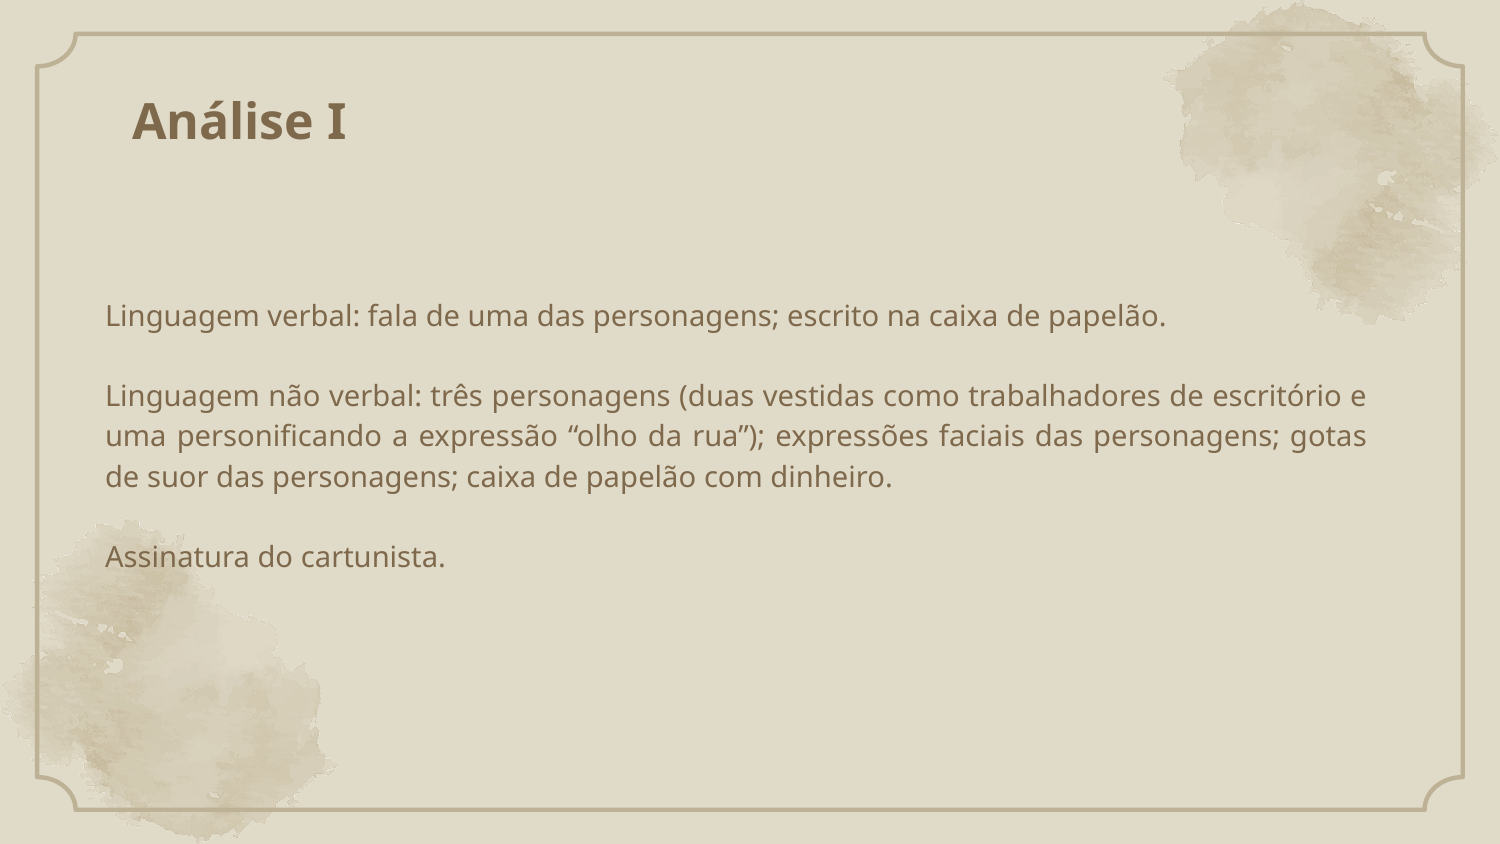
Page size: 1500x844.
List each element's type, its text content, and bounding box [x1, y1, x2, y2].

subtitle Linguagem verbal: fala de uma das personagens; escrito na caixa de papelão. Linguagem não verbal: três personagens (duas vestidas como trabalhadores de escritório e uma personificando a expressão “olho da rua”); expressões faciais das personagens; gotas de suor das personagens; caixa de papelão com dinheiro. Assinatura do cartunista. [89, 176, 1383, 769]
title Análise I [117, 89, 1383, 150]
